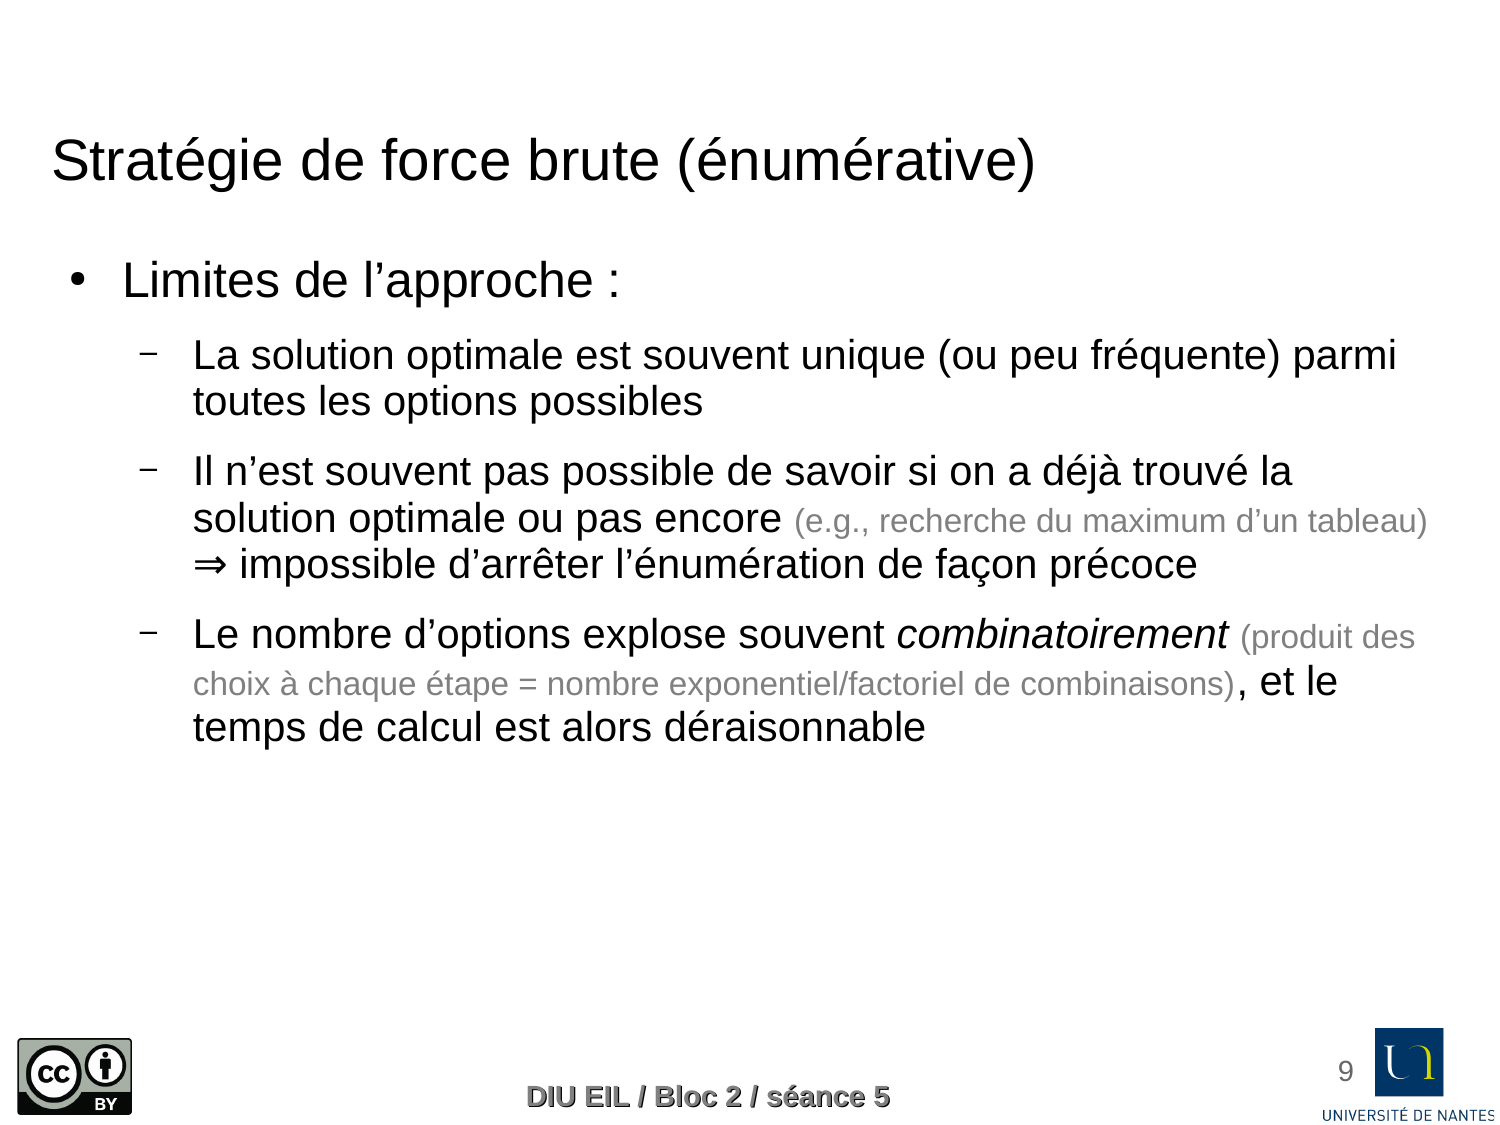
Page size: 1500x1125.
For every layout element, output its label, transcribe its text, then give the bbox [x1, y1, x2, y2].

picture [1323, 1028, 1495, 1121]
picture [17, 1038, 132, 1115]
title Stratégie de force brute (énumérative) [51, 97, 1449, 223]
list Limites de l’approche : La solution optimale est souvent unique (ou peu fréquente) parmi toutes les options possibles Il n’est souvent pas possible de savoir si on a déjà trouvé la solution optimale ou pas encore (e.g., recherche du maximum d’un tableau) ⇒ impossible d’arrêter l’énumération de façon précoce Le nombre d’options explose souvent combinatoirement (produit des choix à chaque étape = nombre exponentiel/factoriel de combinaisons), et le temps de calcul est alors déraisonnable [51, 252, 1449, 1064]
